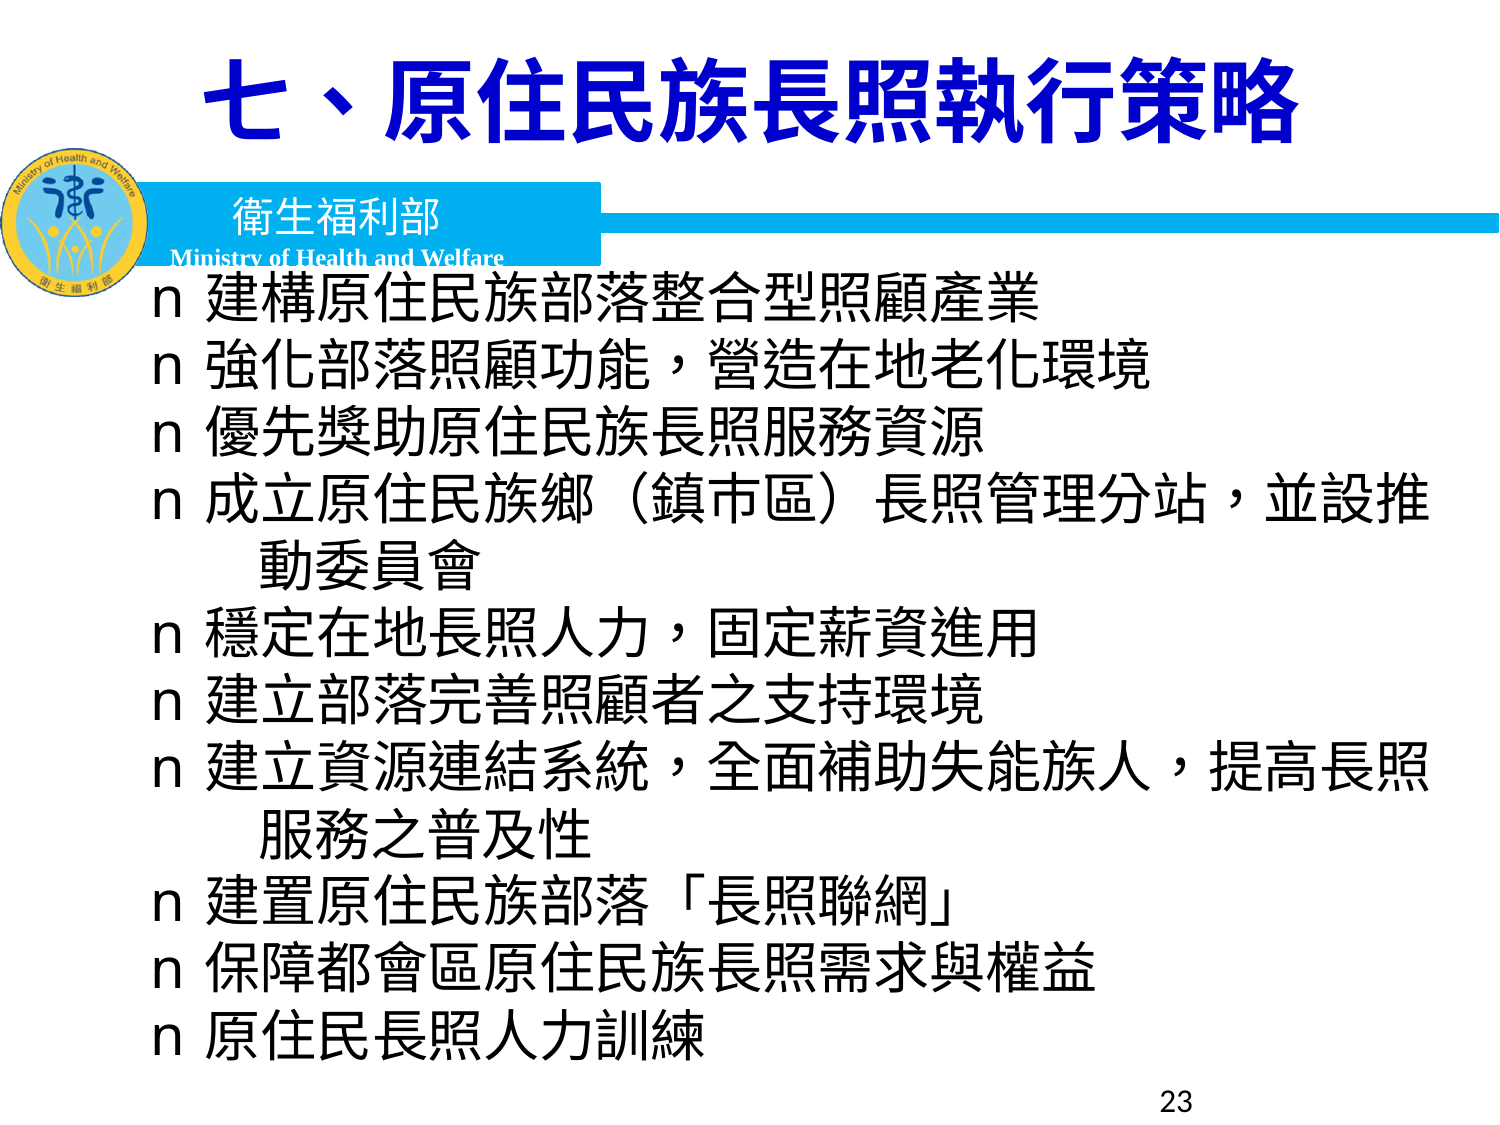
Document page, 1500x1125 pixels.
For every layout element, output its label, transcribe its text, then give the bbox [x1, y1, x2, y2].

list 建構原住民族部落整合型照顧產業 強化部落照顧功能，營造在地老化環境 優先獎助原住民族長照服務資源 成立原住民族鄉（鎮巿區）長照管理分站，並設推動委員會 穩定在地長照人力，固定薪資進用 建立部落完善照顧者之支持環境 建立資源連結系統，全面補助失能族人，提高長照服務之普及性 建置原住民族部落「長照聯網」 保障都會區原住民族長照需求與權益 原住民長照人力訓練 [135, 255, 1447, 1083]
text_box 23 [1144, 1069, 1495, 1125]
title 七、原住民族長照執行策略 [75, 4, 1426, 193]
